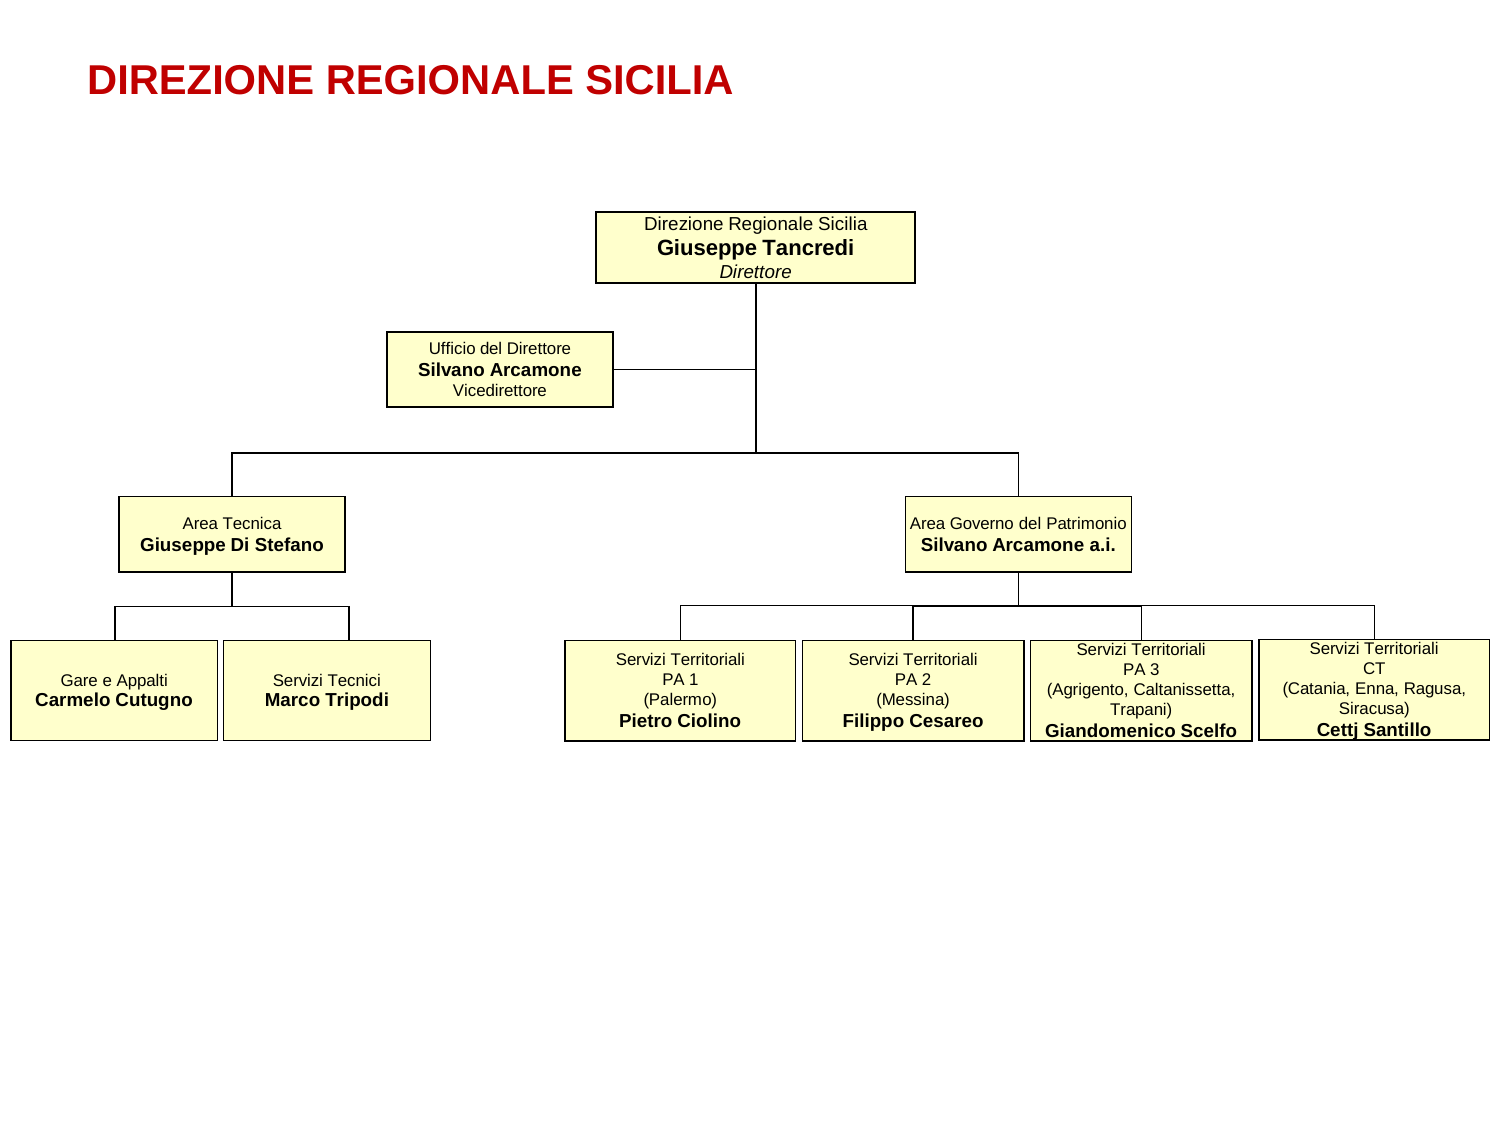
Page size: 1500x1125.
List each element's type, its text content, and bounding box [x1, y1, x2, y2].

text_box DIREZIONE REGIONALE SICILIA [72, 45, 1462, 128]
picture [9, 206, 1491, 754]
